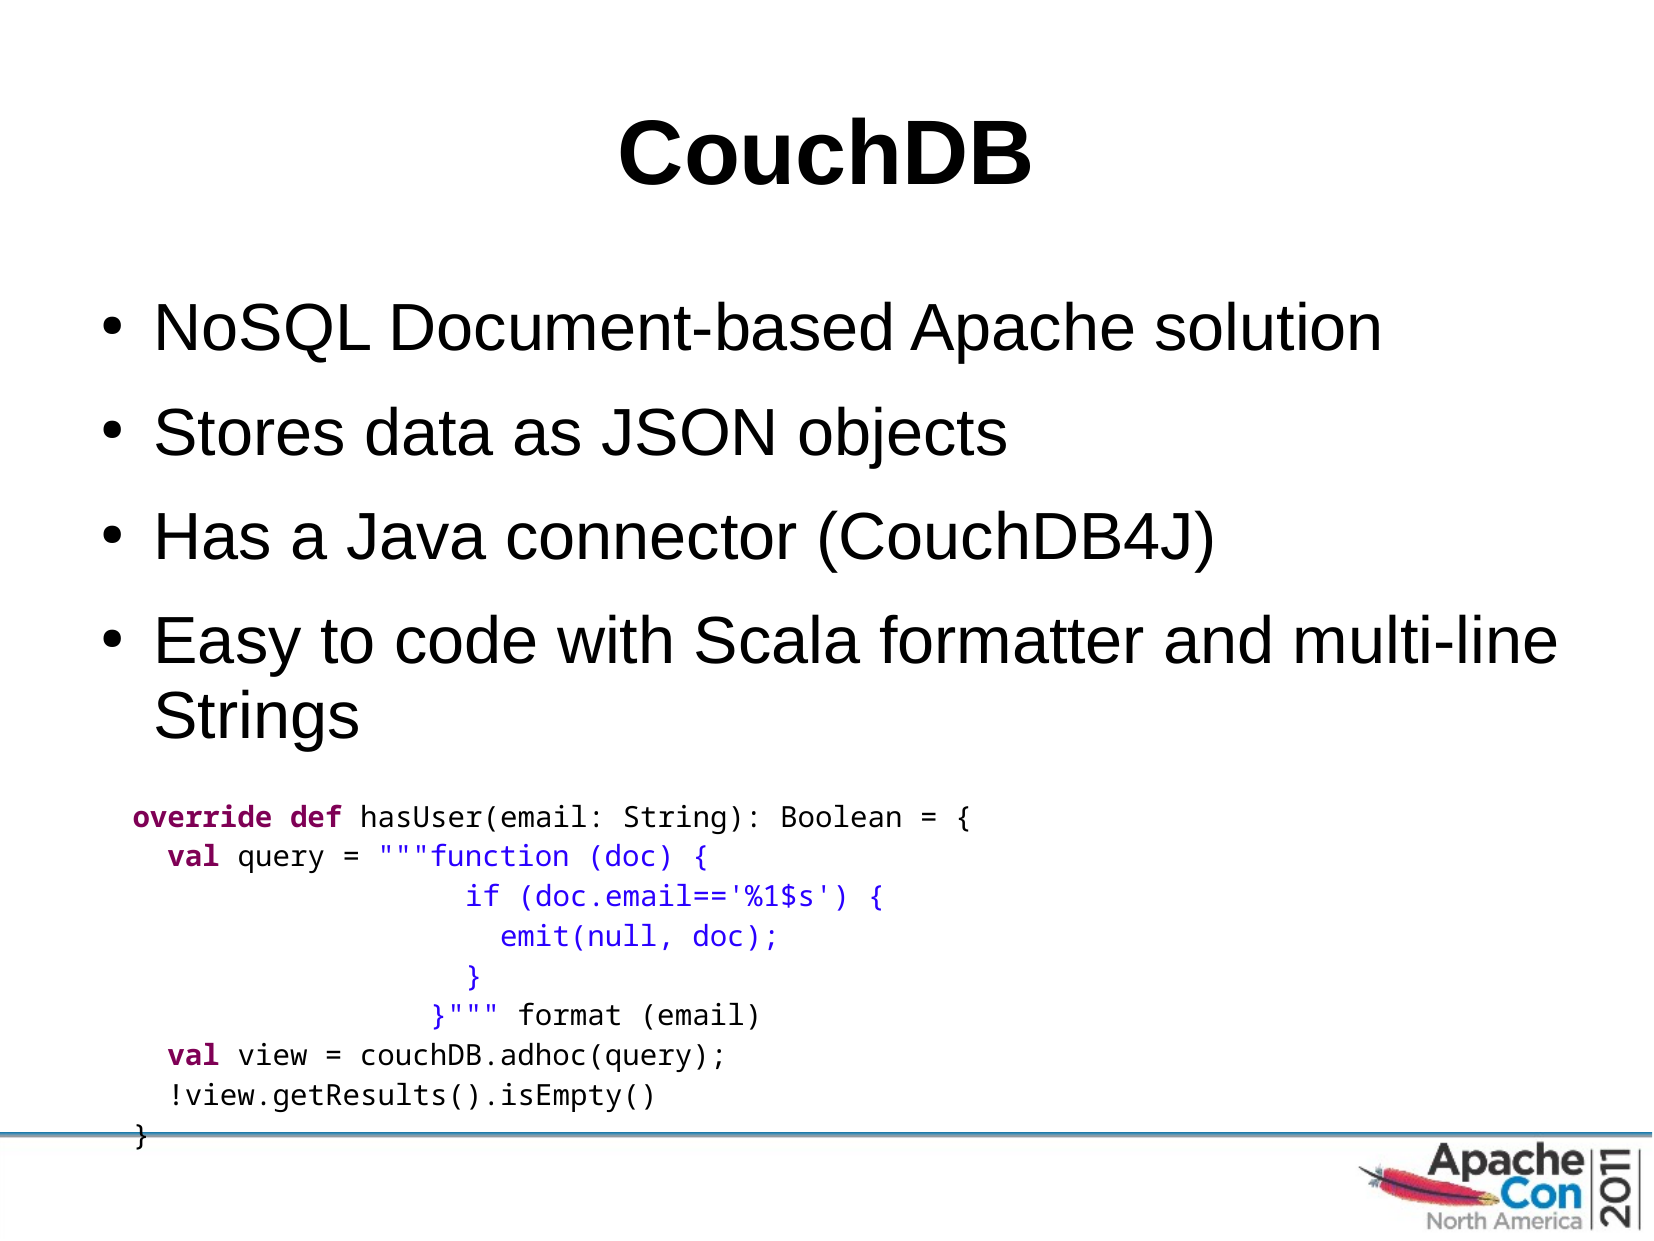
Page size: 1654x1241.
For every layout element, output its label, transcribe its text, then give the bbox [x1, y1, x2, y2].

list NoSQL Document-based Apache solution Stores data as JSON objects Has a Java connector (CouchDB4J) Easy to code with Scala formatter and multi-line Strings [82, 290, 1571, 1109]
title CouchDB [82, 49, 1571, 257]
text_box override def hasUser(email: String): Boolean = { val query = """function (doc) { if (doc.email=='%1$s') { emit(null, doc); } }""" format (email) val view = couchDB.adhoc(query); !view.getResults().isEmpty() } [82, 788, 1197, 1186]
picture [0, 1132, 1653, 1239]
